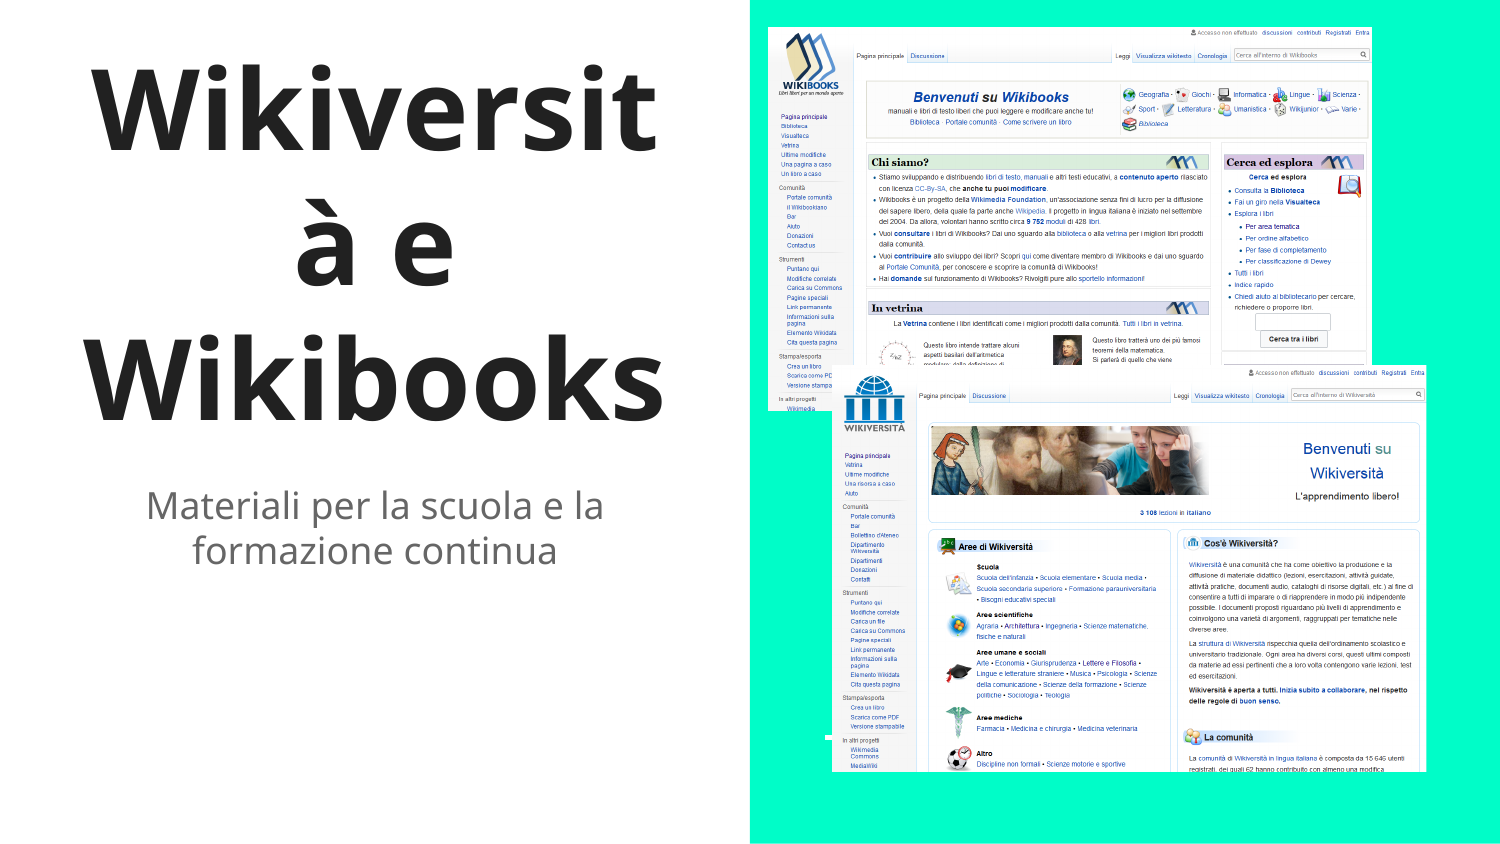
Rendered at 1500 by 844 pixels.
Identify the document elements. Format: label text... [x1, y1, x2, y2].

picture [760, 27, 1427, 772]
title Wikiversità e Wikibooks [43, 177, 708, 458]
subtitle Materiali per la scuola e la formazione continua [43, 466, 708, 688]
